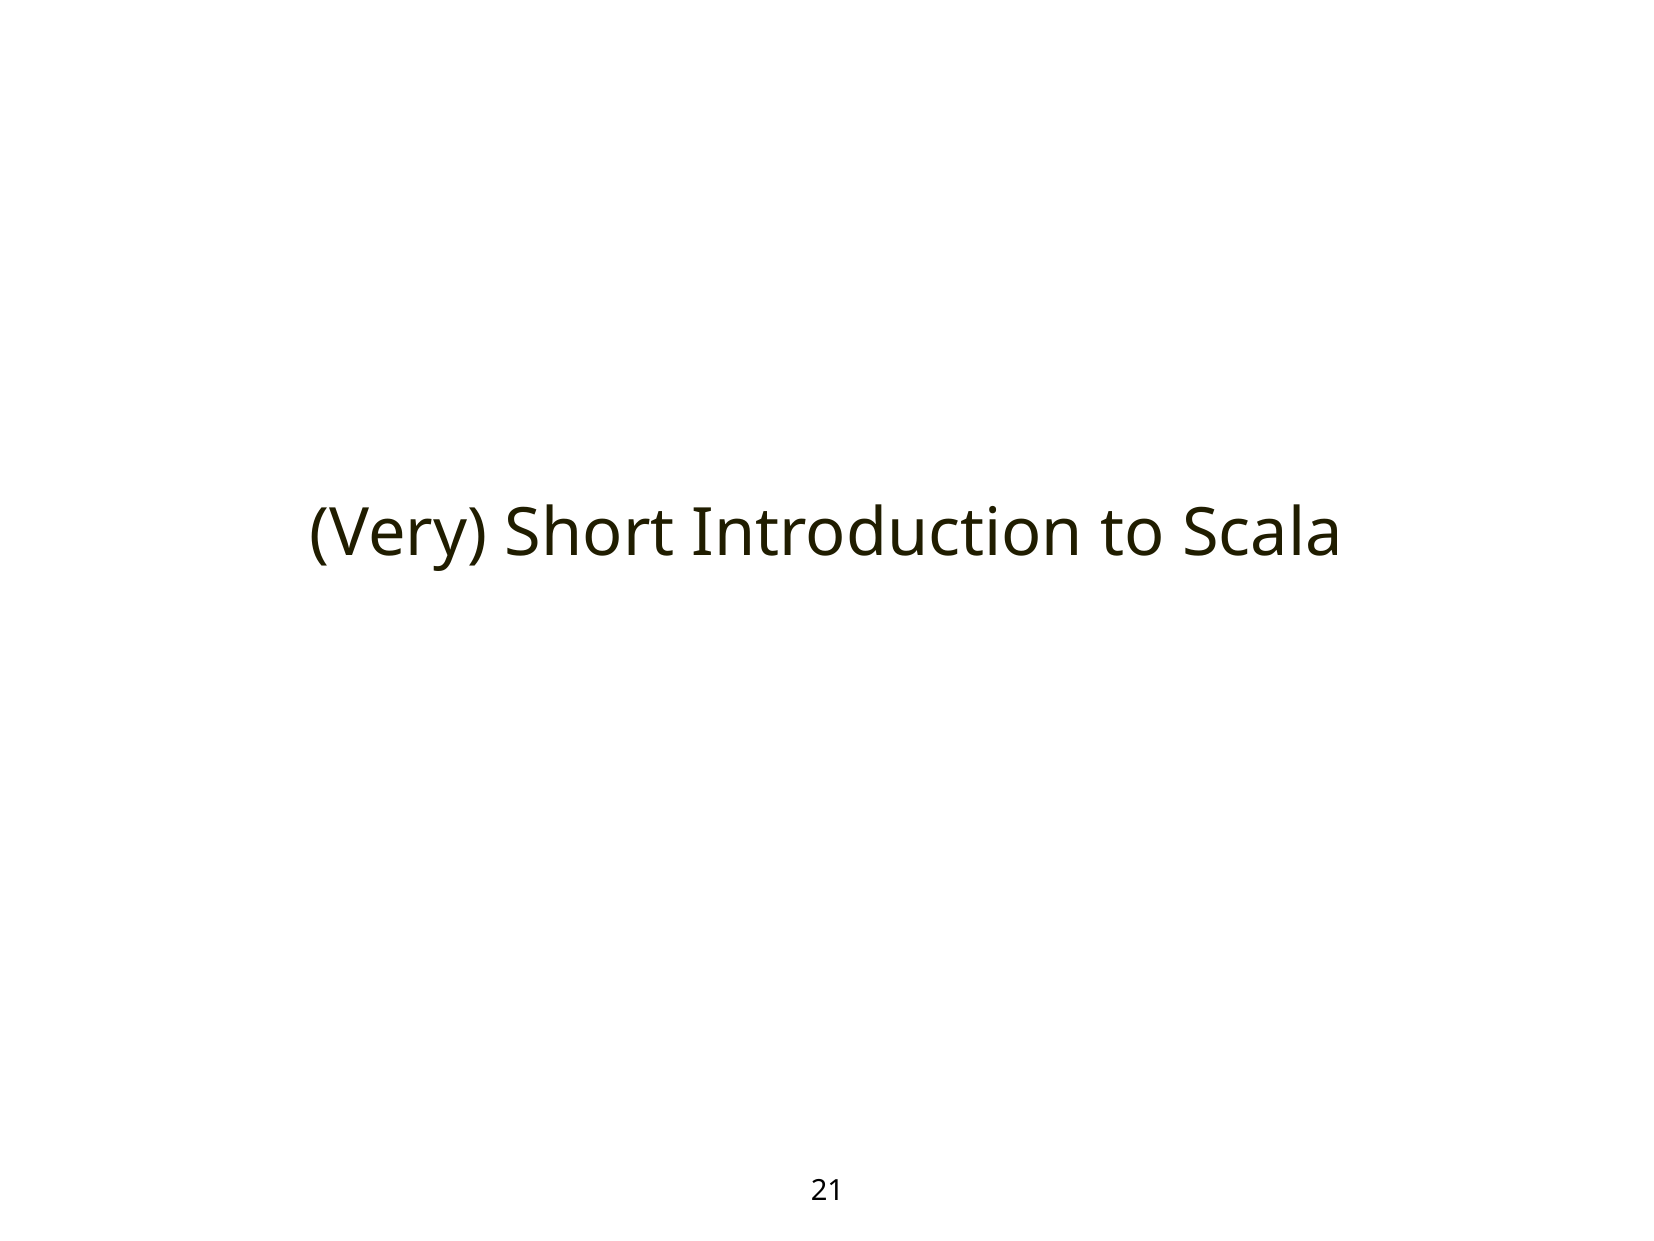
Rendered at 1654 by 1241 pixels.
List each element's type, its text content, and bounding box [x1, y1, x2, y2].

subtitle (Very) Short Introduction to Scala [82, 49, 1571, 1010]
